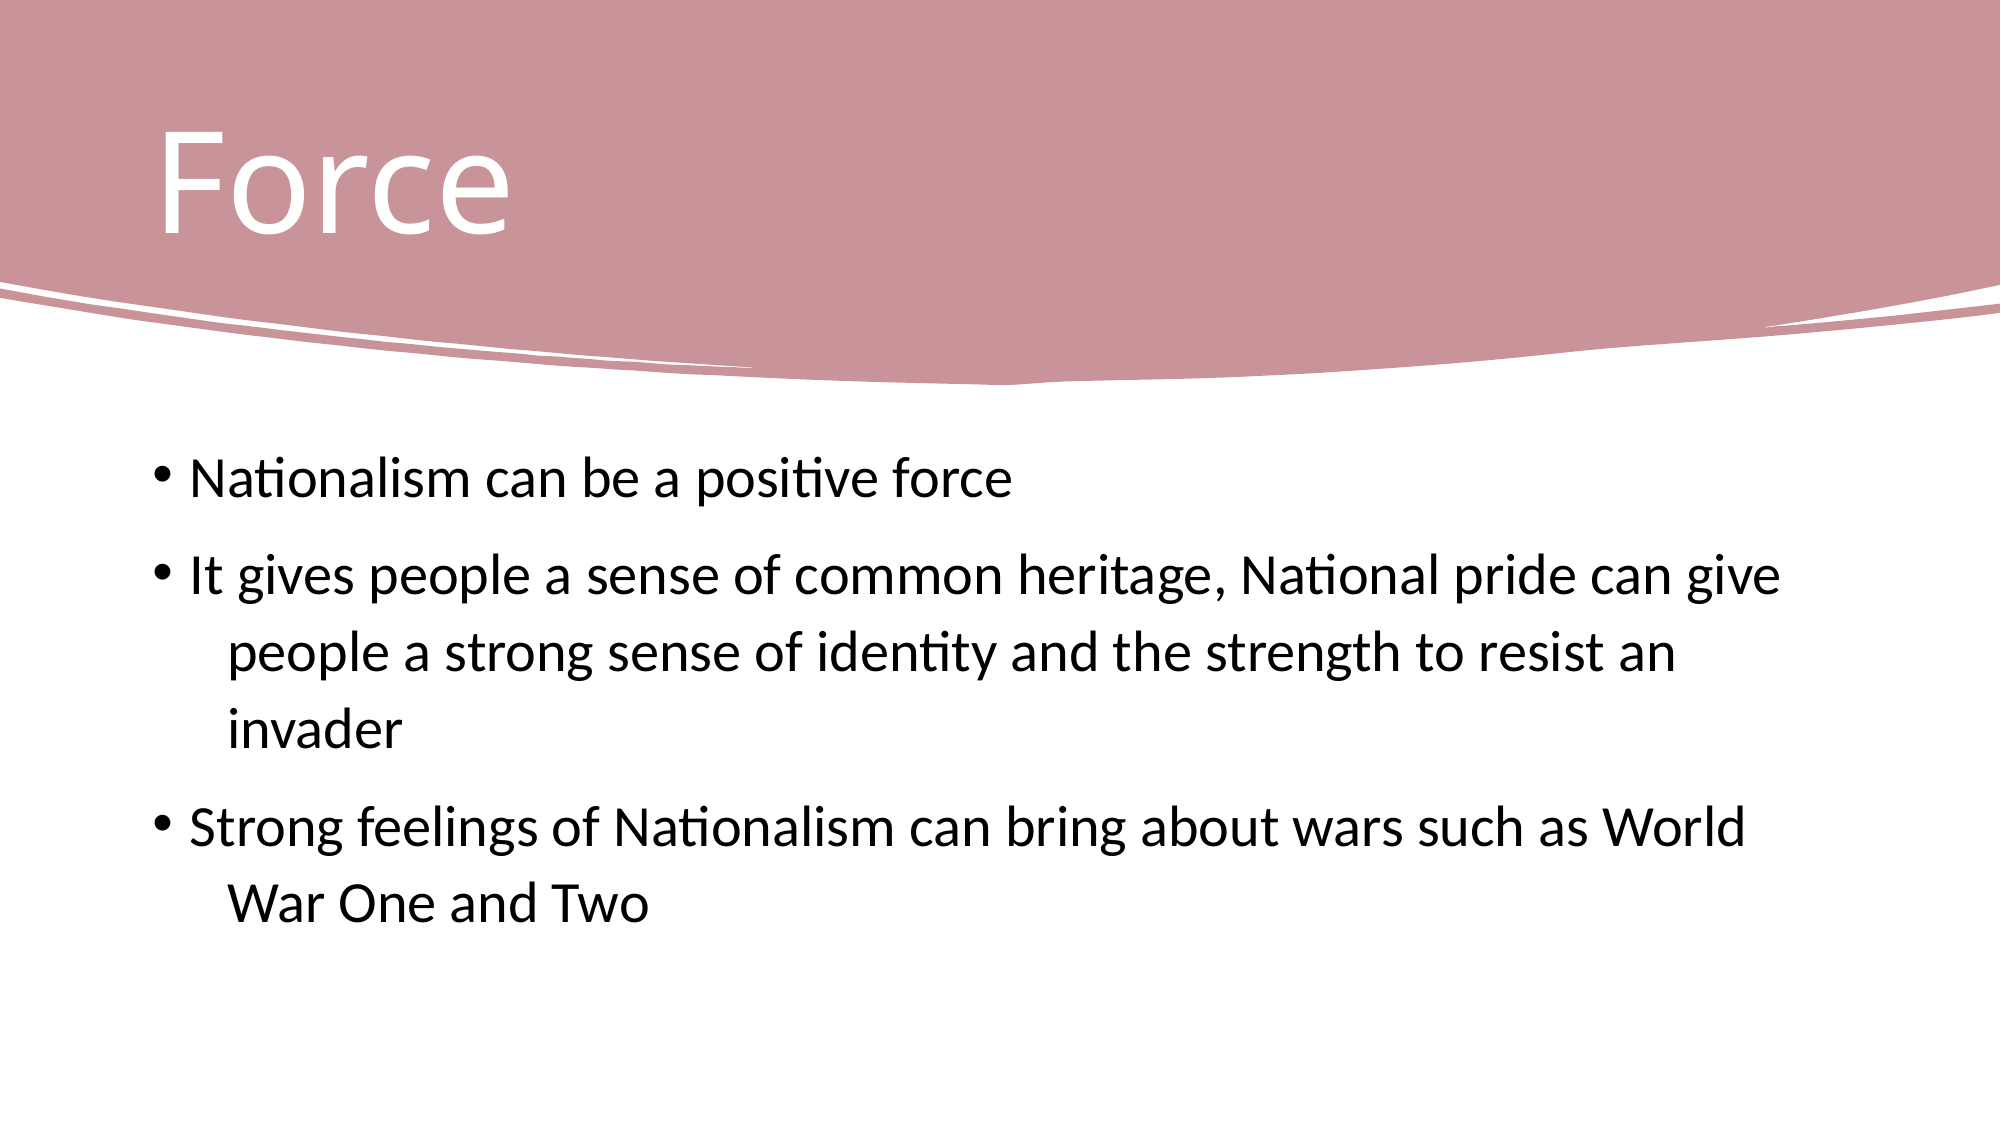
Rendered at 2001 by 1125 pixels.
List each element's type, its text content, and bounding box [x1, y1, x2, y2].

title Force [137, 65, 1863, 288]
list Nationalism can be a positive force It gives people a sense of common heritage, National pride can give people a strong sense of identity and the strength to resist an invader Strong feelings of Nationalism can bring about wars such as World War One and Two [137, 424, 1863, 1014]
text_box [0, 0, 2000, 1125]
